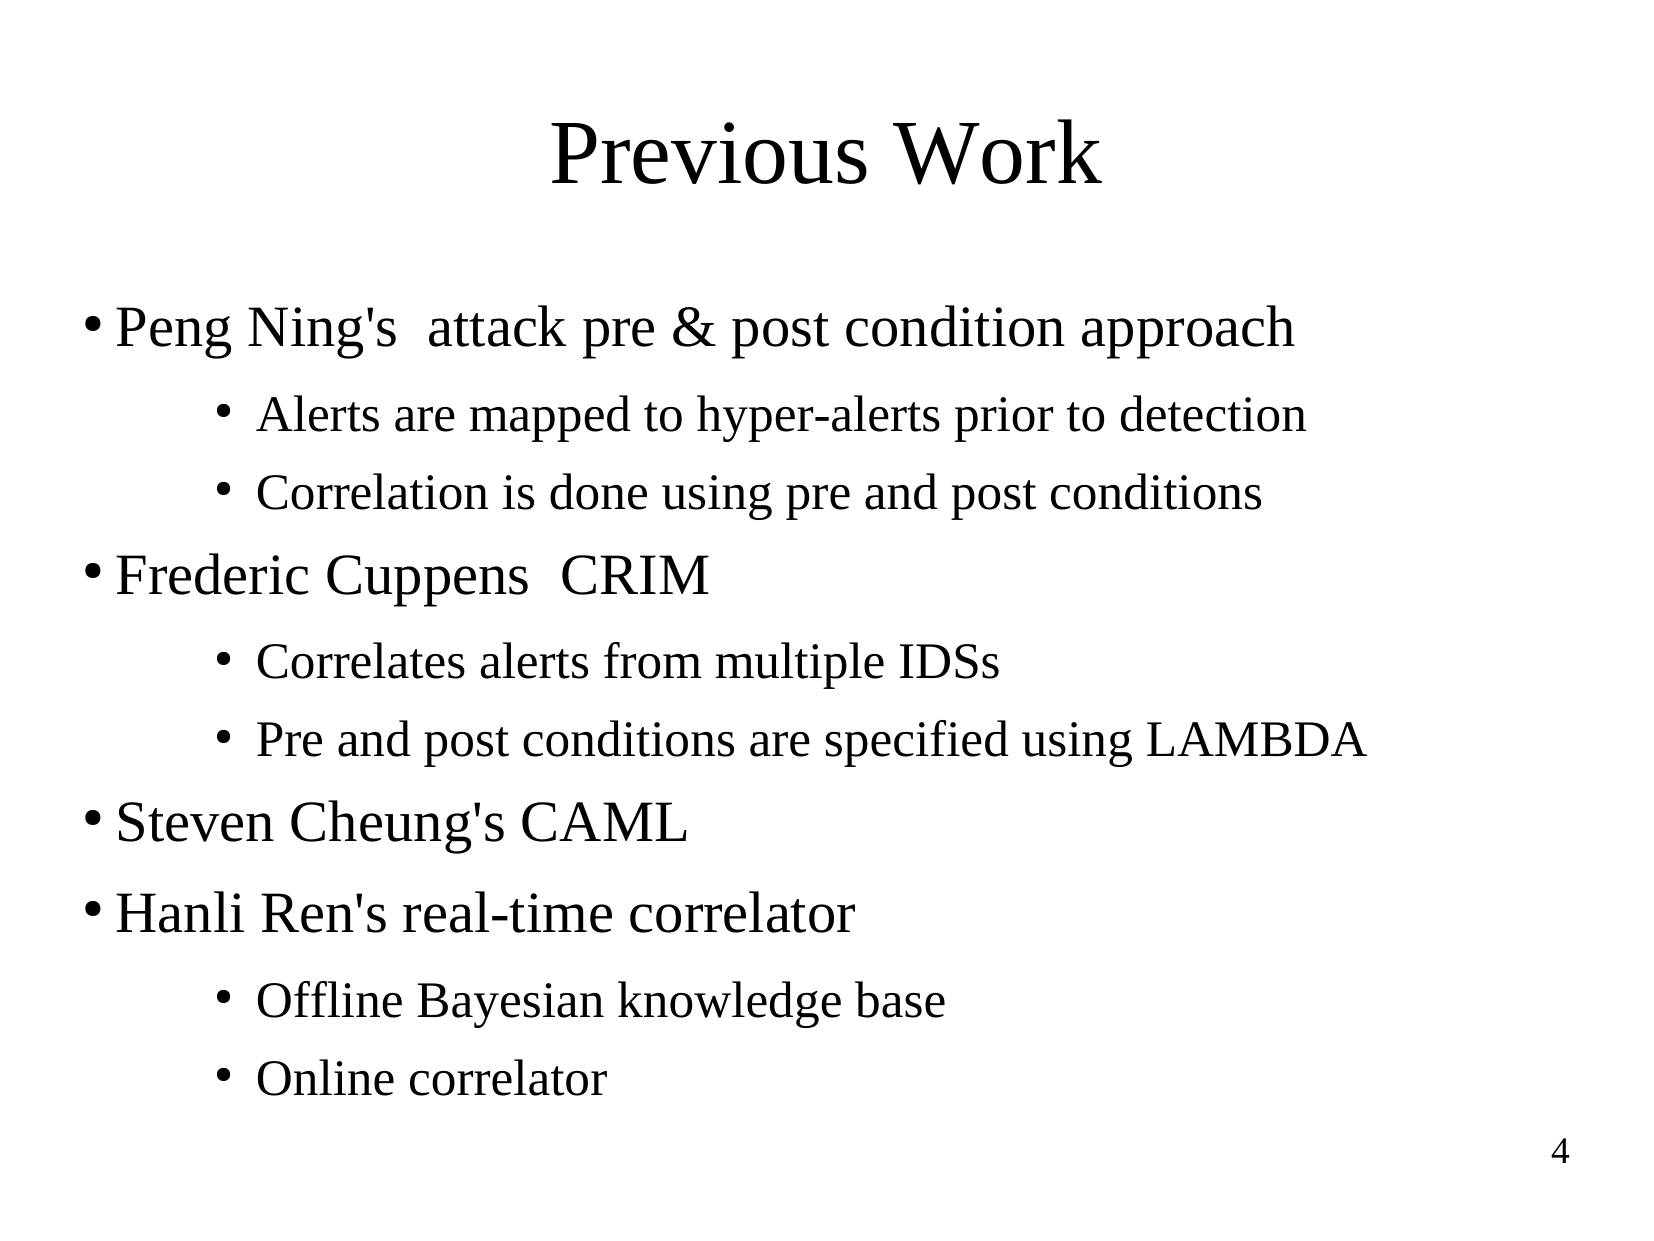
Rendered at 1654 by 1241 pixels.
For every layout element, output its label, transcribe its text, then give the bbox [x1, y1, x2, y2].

list Peng Ning's attack pre & post condition approach Alerts are mapped to hyper-alerts prior to detection Correlation is done using pre and post conditions Frederic Cuppens CRIM Correlates alerts from multiple IDSs Pre and post conditions are specified using LAMBDA Steven Cheung's CAML Hanli Ren's real-time correlator Offline Bayesian knowledge base Online correlator [82, 290, 1570, 1109]
title Previous Work [82, 49, 1570, 256]
